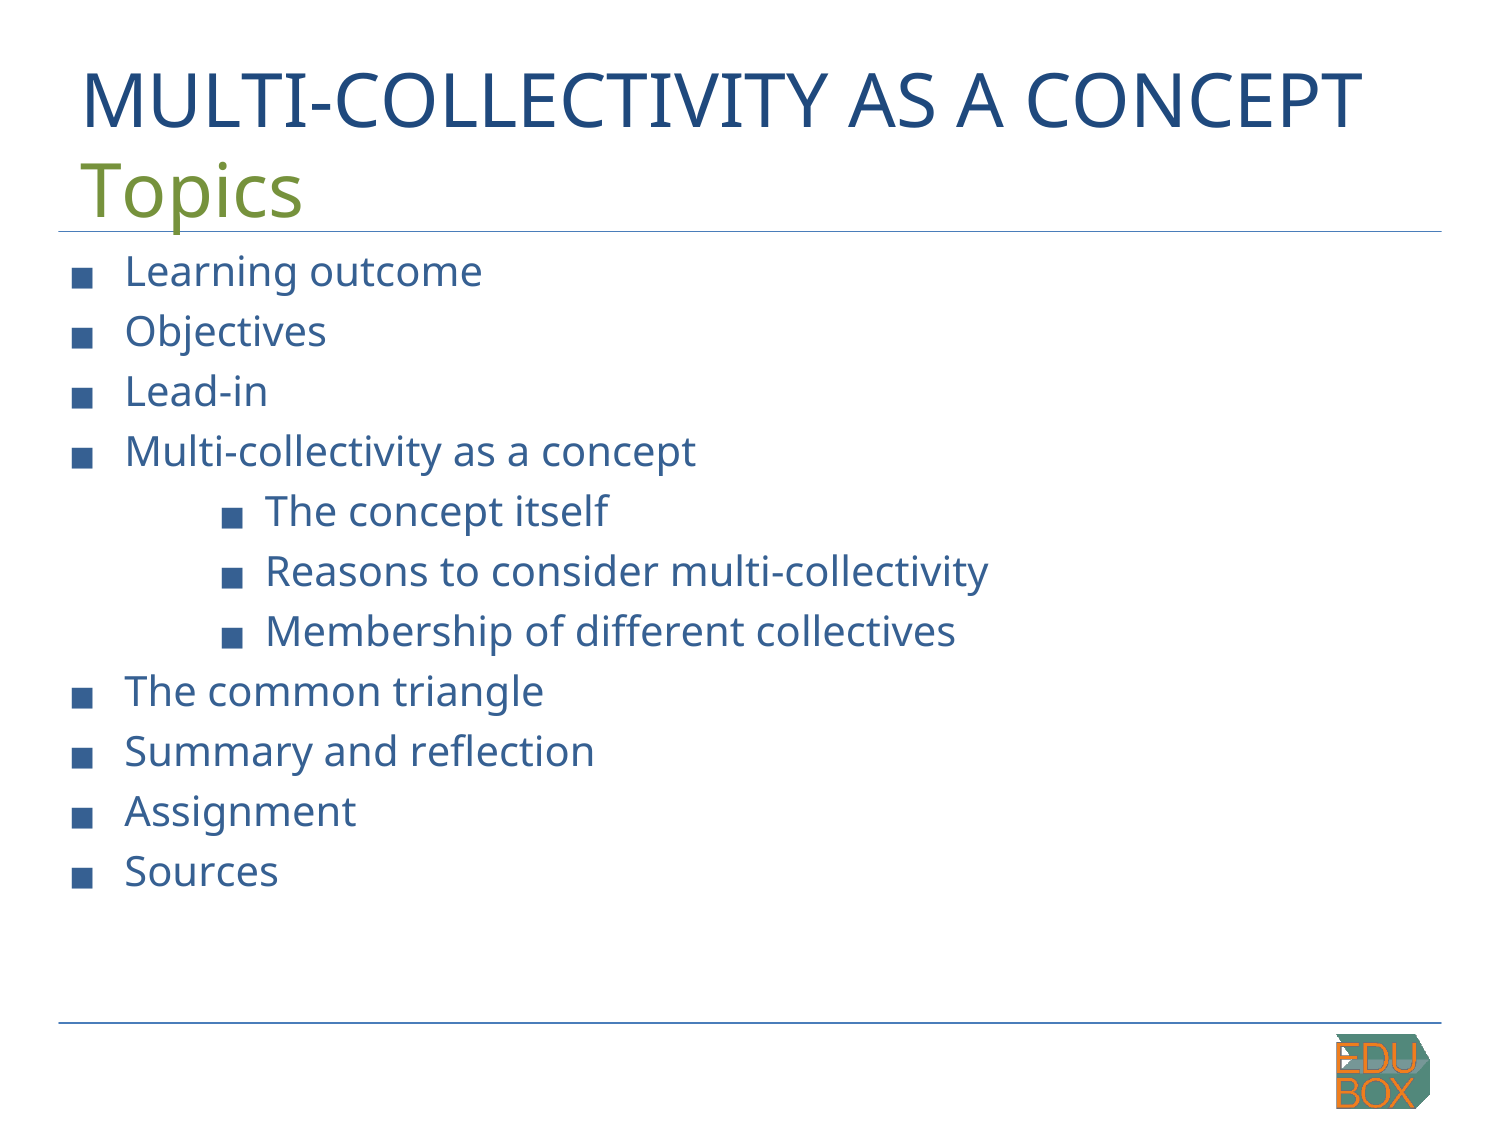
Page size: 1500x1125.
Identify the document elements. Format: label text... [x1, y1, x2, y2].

title MULTI-COLLECTIVITY AS A CONCEPT [64, 42, 1471, 153]
list Learning outcome Objectives Lead-in Multi-collectivity as a concept The concept itself Reasons to consider multi-collectivity Membership of different collectives The common triangle Summary and reflection Assignment Sources [53, 237, 1404, 1024]
picture [1328, 1028, 1437, 1114]
list Topics [64, 153, 1040, 247]
